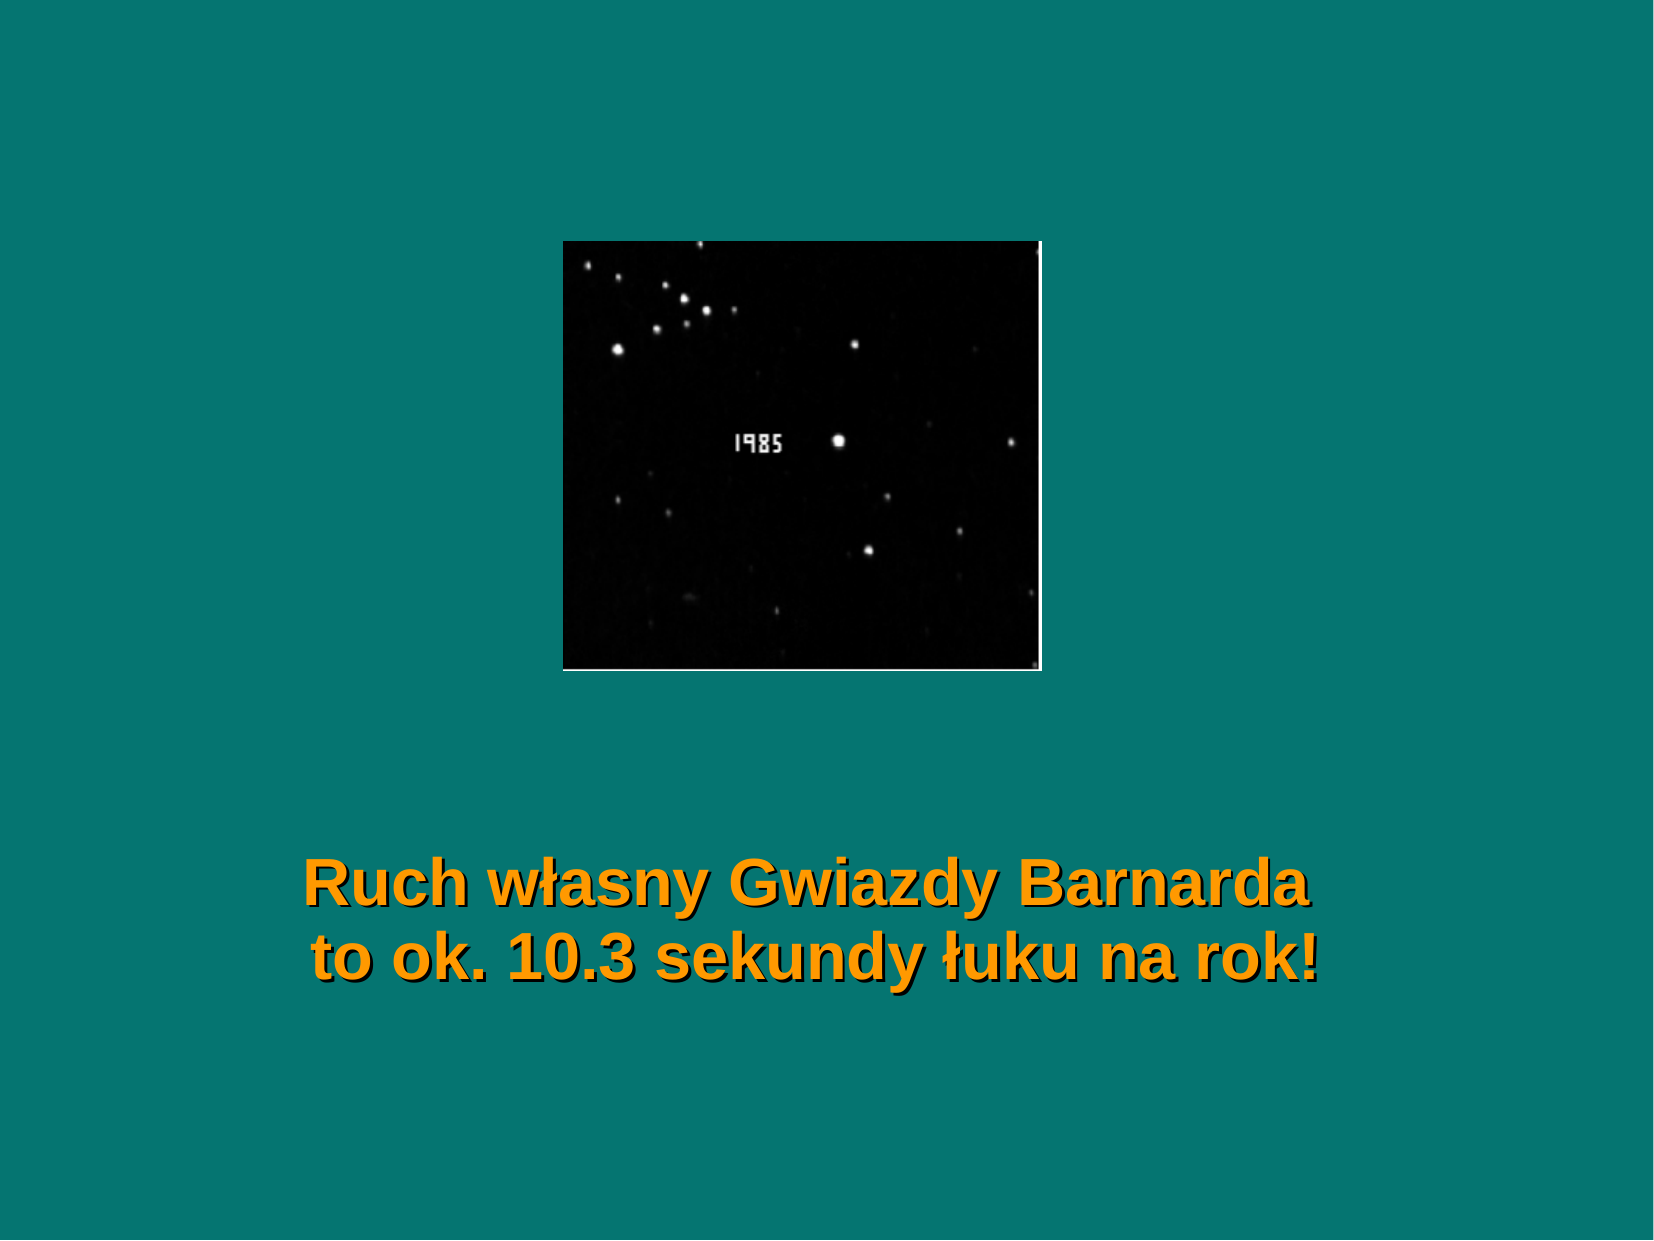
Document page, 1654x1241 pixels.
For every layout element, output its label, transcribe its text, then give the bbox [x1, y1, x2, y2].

title Ruch własny Gwiazdy Barnarda to ok. 10.3 sekundy łuku na rok! [71, 823, 1561, 1016]
picture [563, 241, 1042, 671]
